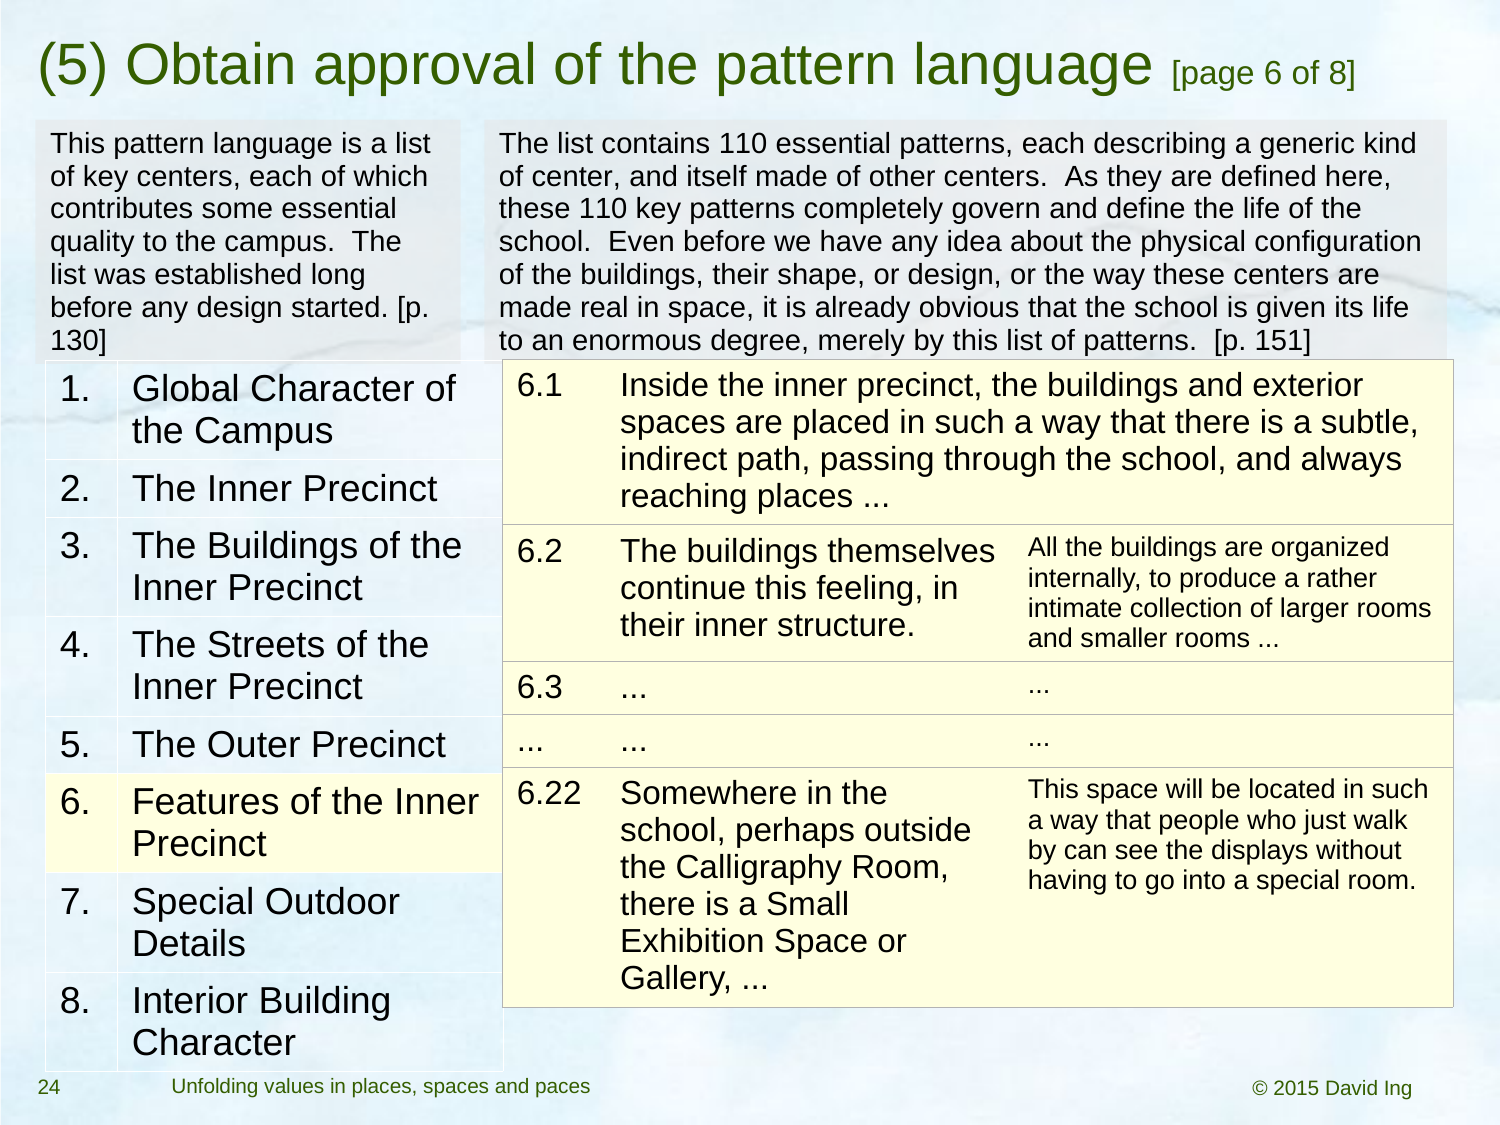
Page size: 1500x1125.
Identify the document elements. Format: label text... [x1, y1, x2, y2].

table_header 6.1 [503, 360, 605, 524]
text_box This pattern language is a list of key centers, each of which contributes some essential quality to the campus. The list was established long before any design started. [p. 130] [35, 119, 461, 364]
table_header Inside the inner precinct, the buildings and exterior spaces are placed in such a way that there is a subtle, indirect path, passing through the school, and always reaching places ... [605, 360, 1453, 524]
table_cell Somewhere in the school, perhaps outside the Calligraphy Room, there is a Small Exhibition Space or Gallery, ... [605, 768, 1013, 1007]
table_cell Features of the Inner Precinct [118, 774, 502, 872]
table_cell ... [1013, 662, 1453, 714]
table_cell Interior Building Character [118, 973, 503, 1071]
table_cell 4. [46, 617, 117, 716]
table_cell ... [1013, 715, 1453, 767]
table_cell The Buildings of the Inner Precinct [118, 518, 502, 616]
table_cell ... [605, 715, 1013, 767]
table_cell Special Outdoor Details [118, 873, 502, 972]
table_cell 8. [46, 973, 117, 1071]
table_cell 6.22 [503, 768, 605, 1007]
table_cell This space will be located in such a way that people who just walk by can see the displays without having to go into a special room. [1013, 768, 1453, 1007]
table_cell 6.2 [503, 525, 605, 661]
table_cell 7. [46, 873, 117, 972]
table_cell 6.3 [503, 662, 605, 714]
table_cell ... [503, 715, 605, 767]
table_cell All the buildings are organized internally, to produce a rather intimate collection of larger rooms and smaller rooms ... [1013, 525, 1453, 661]
text_box The list contains 110 essential patterns, each describing a generic kind of center, and itself made of other centers. As they are defined here, these 110 key patterns completely govern and define the life of the school. Even before we have any idea about the physical configuration of the buildings, their shape, or design, or the way these centers are made real in space, it is already obvious that the school is given its life to an enormous degree, merely by this list of patterns. [p. 151] [484, 119, 1447, 360]
table_cell 5. [46, 717, 117, 773]
table_cell ... [605, 662, 1013, 714]
table_header 1. [46, 361, 117, 459]
table_cell The buildings themselves continue this feeling, in their inner structure. [605, 525, 1013, 661]
table_cell The Outer Precinct [118, 717, 502, 773]
table_cell The Inner Precinct [118, 460, 502, 517]
table_cell 6. [46, 774, 117, 872]
title (5) Obtain approval of the pattern language [page 6 of 8] [37, 37, 1463, 236]
picture [0, 0, 1500, 1125]
table_header Global Character of the Campus [118, 361, 502, 459]
table_cell 2. [46, 460, 117, 517]
table_cell The Streets of the Inner Precinct [118, 617, 502, 716]
table_cell 3. [46, 518, 117, 616]
